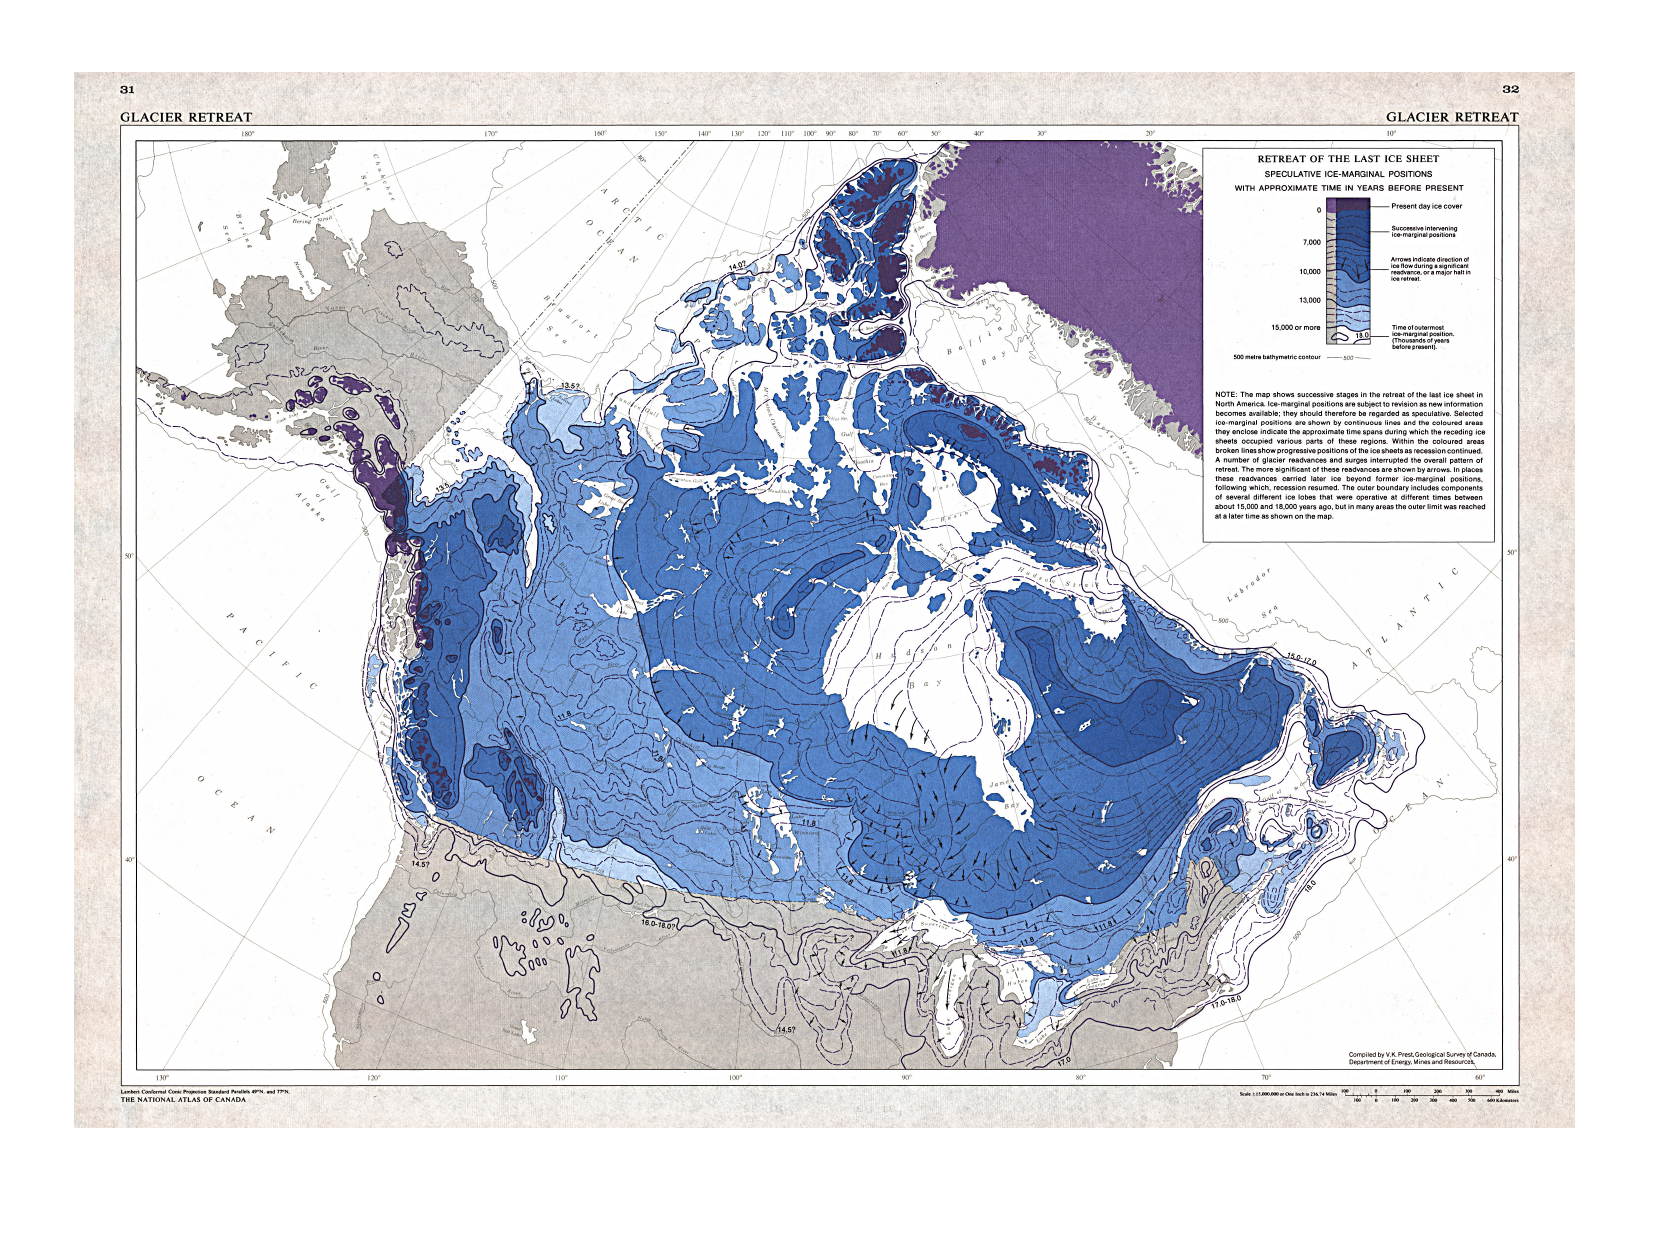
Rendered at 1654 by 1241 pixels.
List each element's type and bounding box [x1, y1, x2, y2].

picture [74, 72, 1575, 1128]
